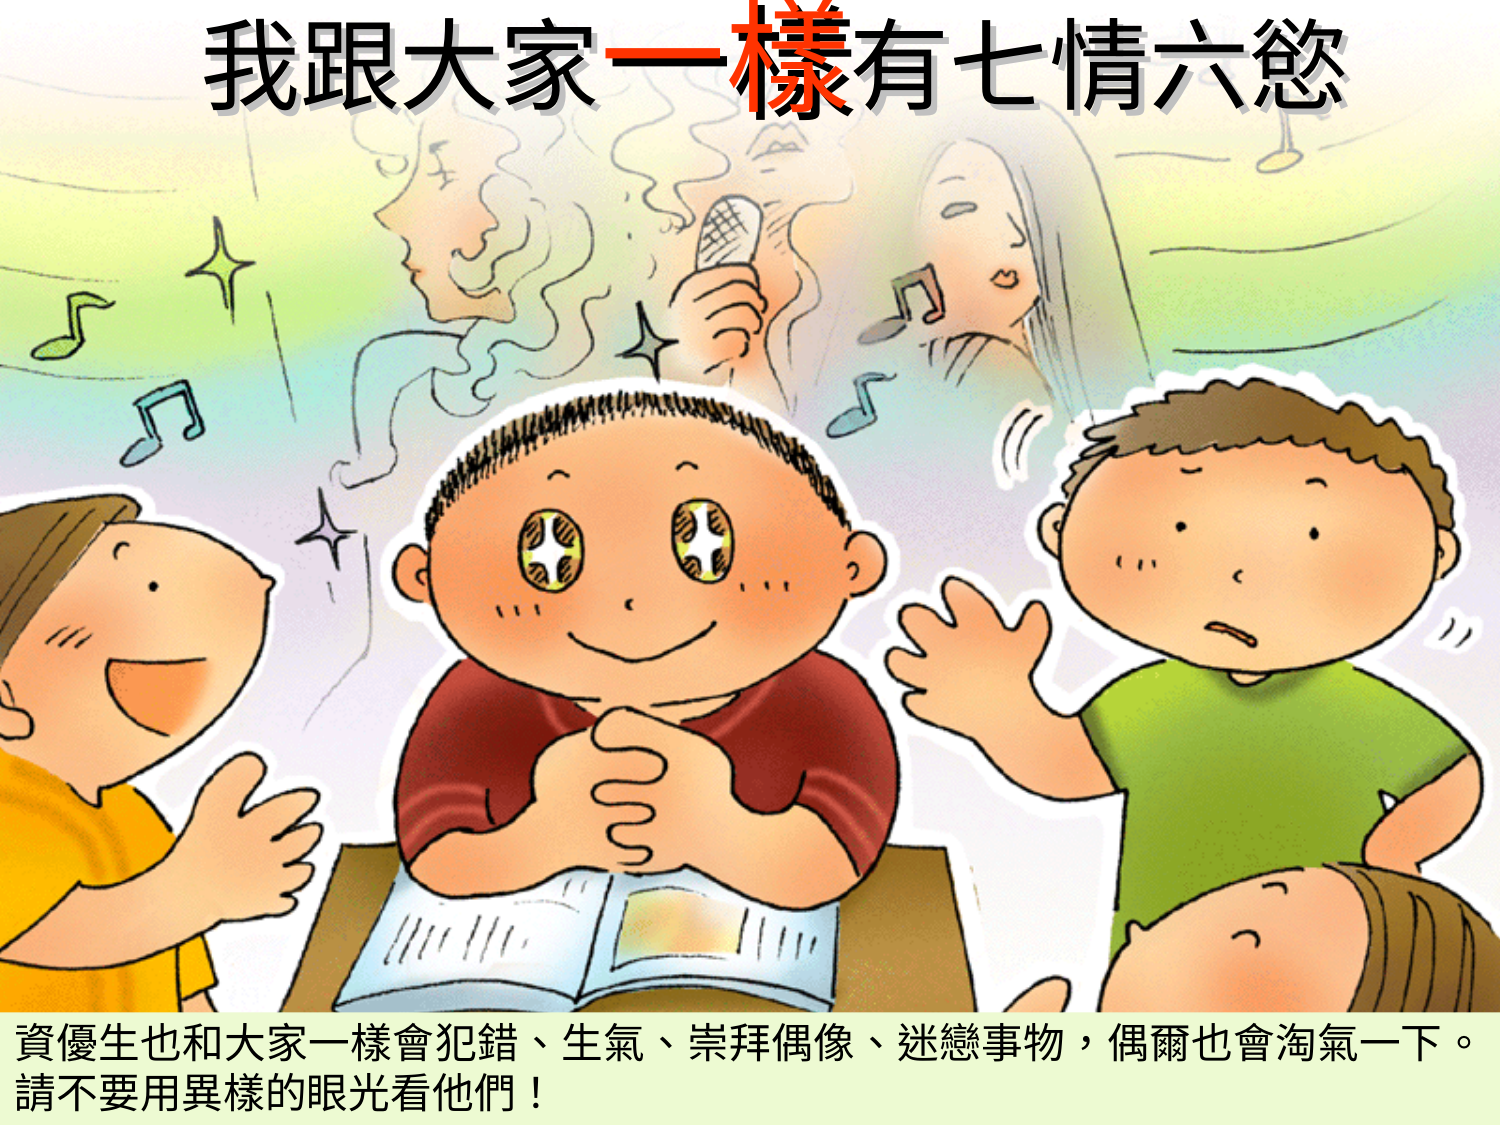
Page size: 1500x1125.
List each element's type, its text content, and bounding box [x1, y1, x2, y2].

picture [0, 0, 1500, 1012]
subtitle 資優生也和大家一樣會犯錯、生氣、崇拜偶像、迷戀事物，偶爾也會淘氣一下。請不要用異樣的眼光看他們！ [0, 1012, 1500, 1125]
title 我跟大家一樣有七情六慾 [137, 0, 1413, 138]
